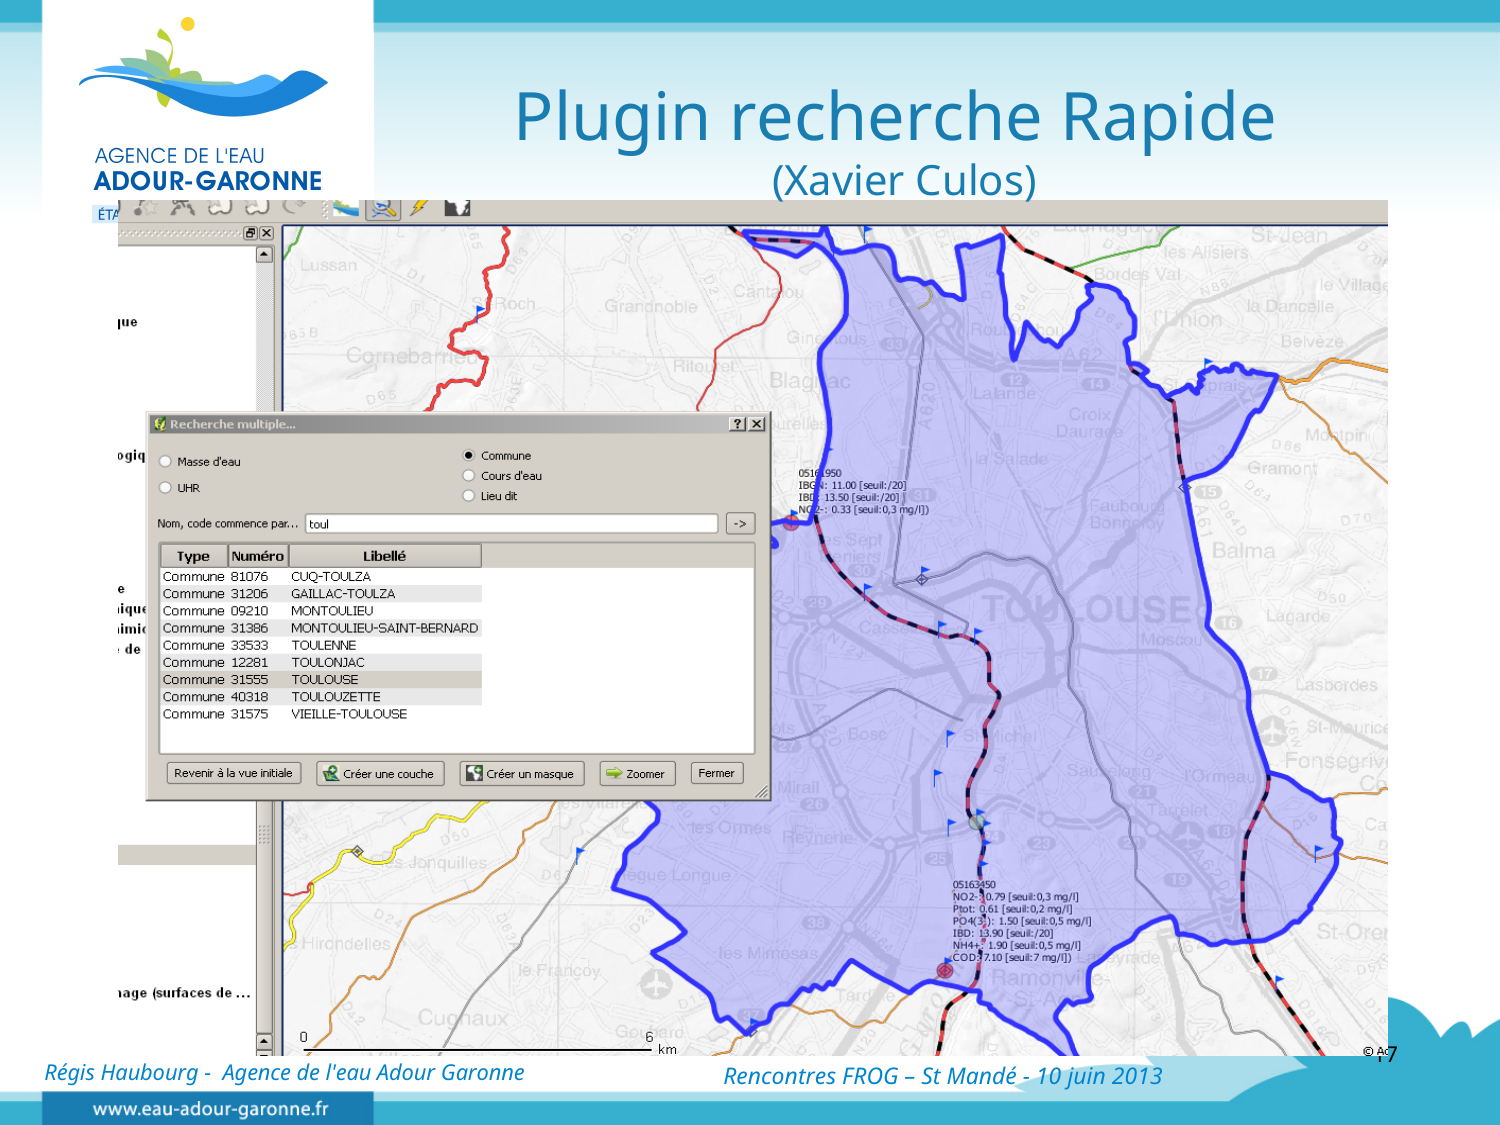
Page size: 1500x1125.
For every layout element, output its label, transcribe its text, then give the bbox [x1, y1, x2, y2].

picture [0, 0, 1500, 1125]
title Plugin recherche Rapide (Xavier Culos) [383, 45, 1426, 233]
